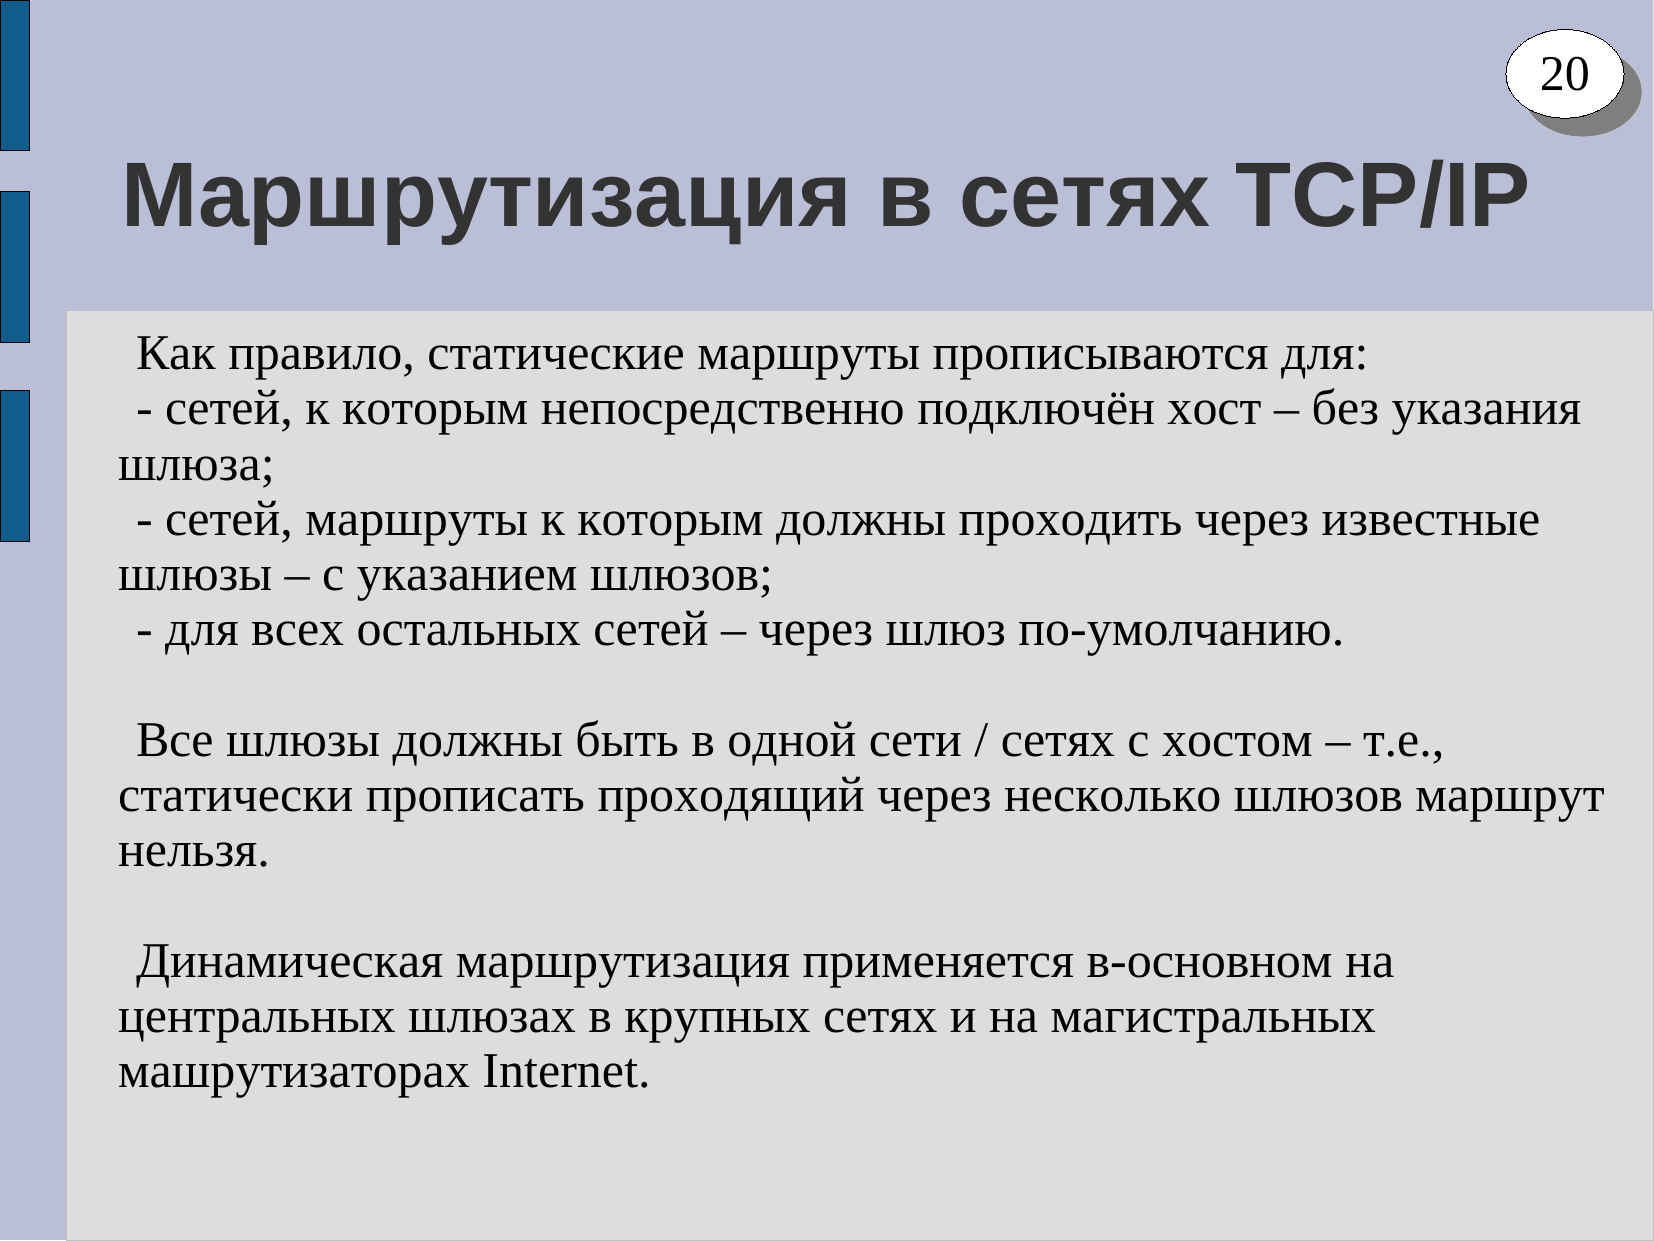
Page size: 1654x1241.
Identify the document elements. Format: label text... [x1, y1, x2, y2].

text_box 20 [1505, 29, 1625, 119]
text_box Как правило, статические маршруты прописываются для: - сетей, к которым непосредственно подключён хост – без указания шлюза; - сетей, маршруты к которым должны проходить через известные шлюзы – с указанием шлюзов; - для всех остальных сетей – через шлюз по-умолчанию. Все шлюзы должны быть в одной сети / сетях с хостом – т.е., статически прописать проходящий через несколько шлюзов маршрут нельзя. Динамическая маршрутизация применяется в-основном на центральных шлюзах в крупных сетях и на магистральных машрутизаторах Internet. [118, 324, 1625, 1099]
title Маршрутизация в сетях TCP/IP [121, 91, 1534, 299]
